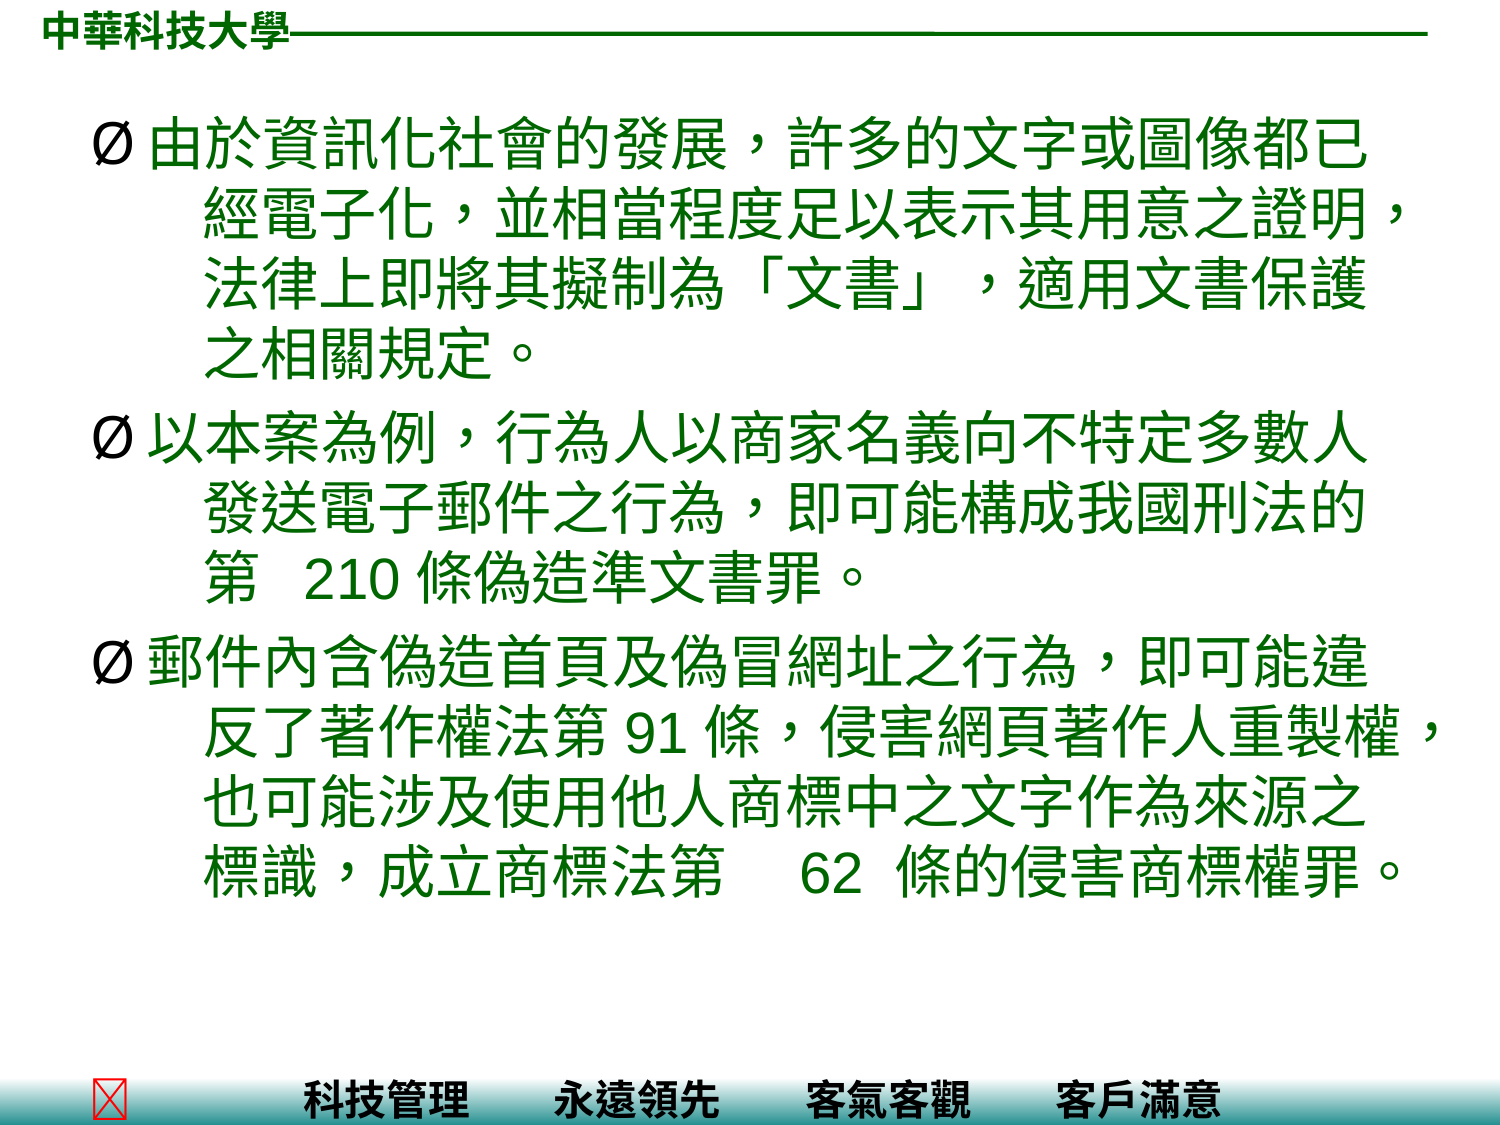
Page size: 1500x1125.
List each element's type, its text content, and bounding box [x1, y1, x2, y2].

list 由於資訊化社會的發展，許多的文字或圖像都已經電子化，並相當程度足以表示其用意之證明，法律上即將其擬制為「文書」，適用文書保護之相關規定。 以本案為例，行為人以商家名義向不特定多數人發送電子郵件之行為，即可能構成我國刑法的第 210條偽造準文書罪。 郵件內含偽造首頁及偽冒網址之行為，即可能違反了著作權法第91條，侵害網頁著作人重製權，也可能涉及使用他人商標中之文字作為來源之標識，成立商標法第 62 條的侵害商標權罪。 [75, 99, 1426, 1088]
